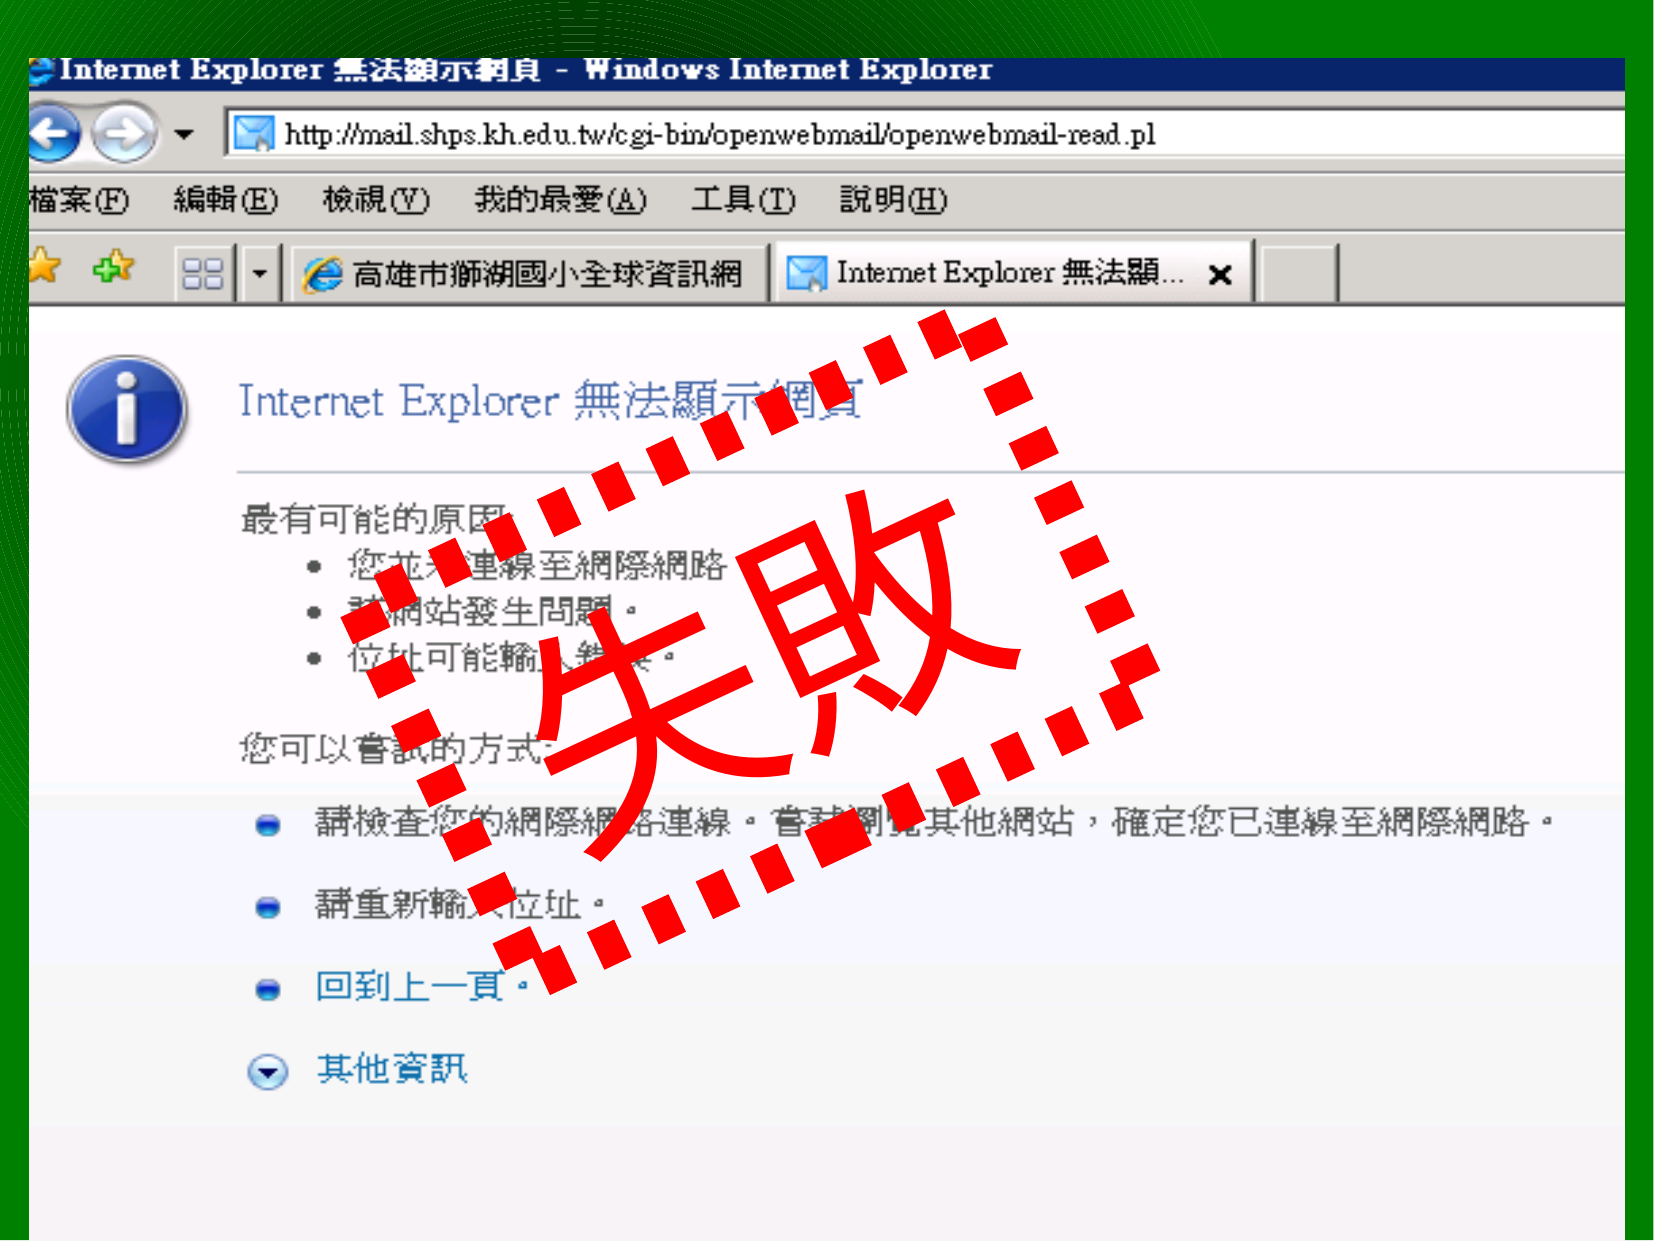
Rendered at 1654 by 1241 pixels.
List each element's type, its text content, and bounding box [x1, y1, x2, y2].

picture [29, 58, 1625, 1241]
text_box 失敗 [357, 318, 1149, 981]
